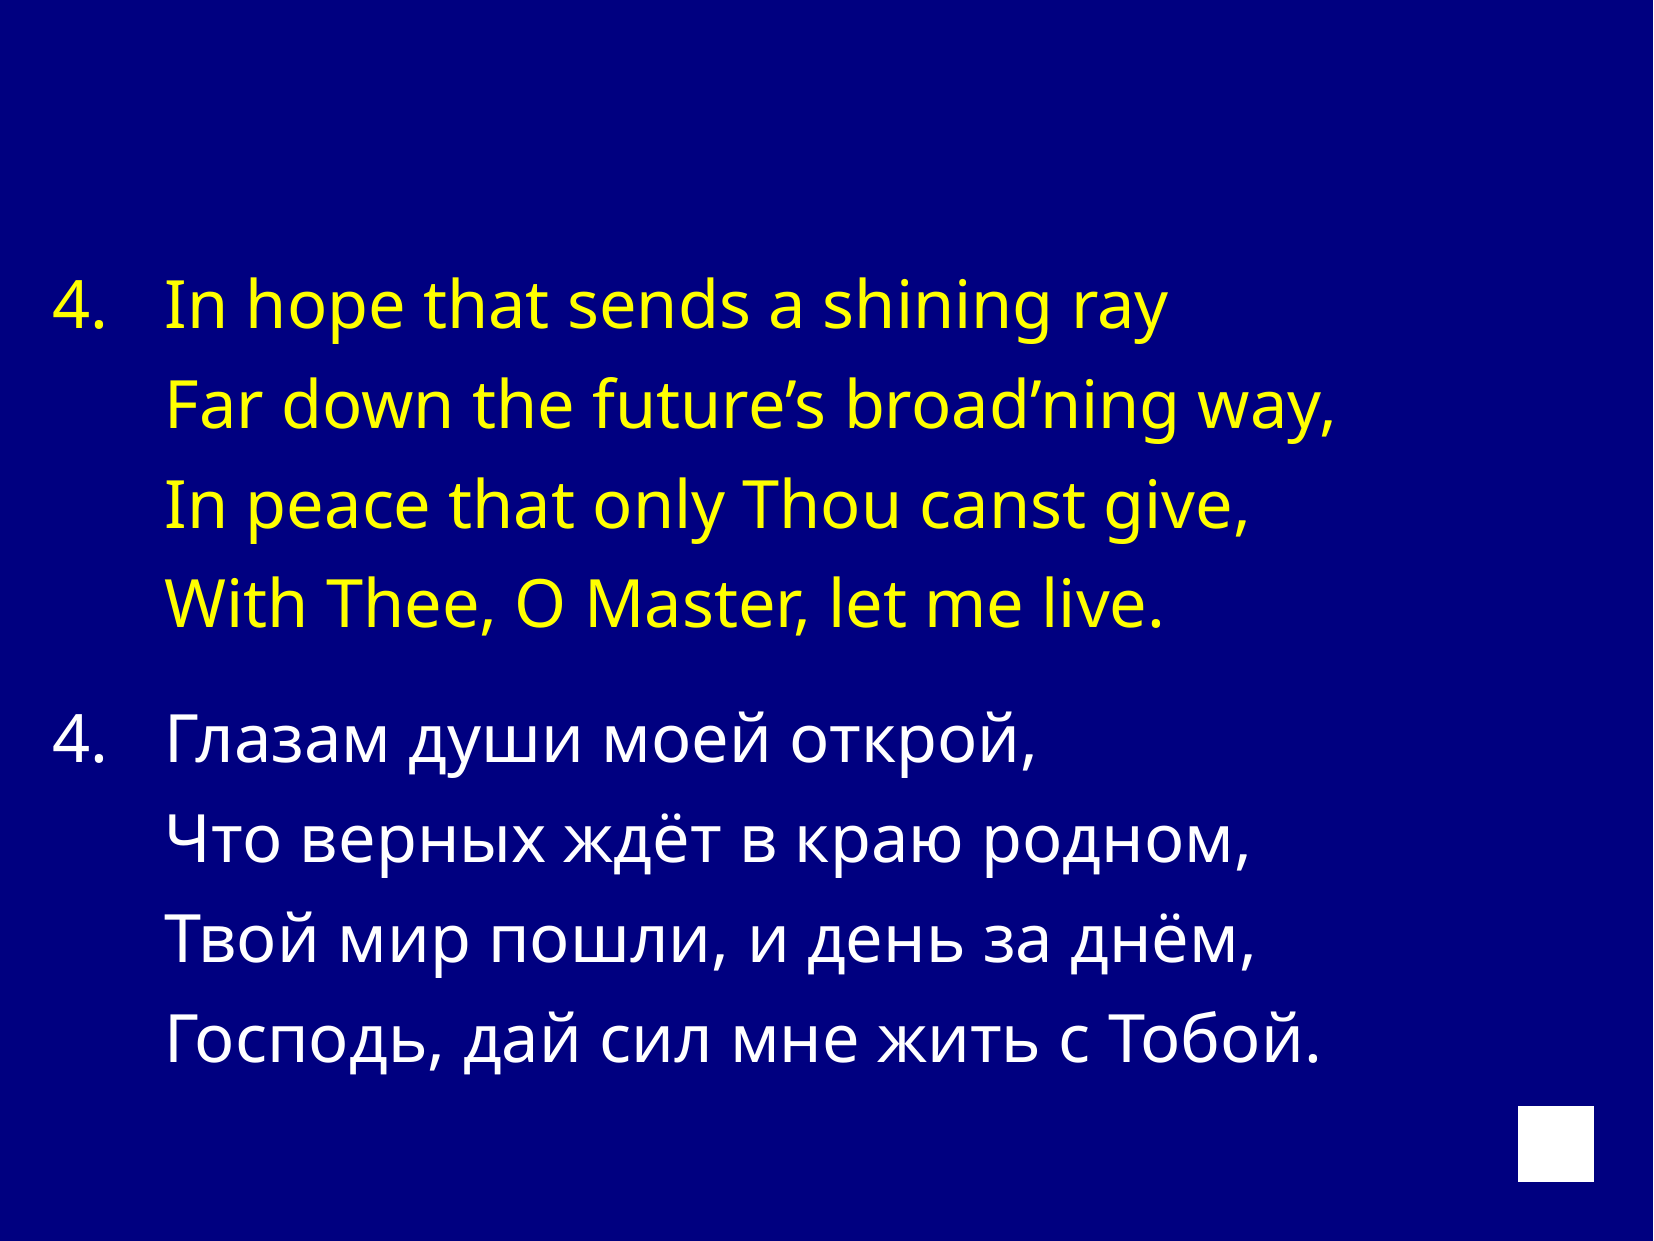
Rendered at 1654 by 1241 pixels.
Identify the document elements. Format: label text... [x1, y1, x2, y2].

text_box 4. Глазам души моей открой, Что верных ждёт в краю родном, Твой мир пошли, и день за днём, Господь, дай сил мне жить с Тобой. [37, 675, 1576, 1163]
text_box 4. In hope that sends a shining ray Far down the future’s broad’ning way, In peace that only Thou canst give, With Thee, O Master, let me live. [37, 150, 1576, 638]
text_box [1518, 1106, 1594, 1182]
